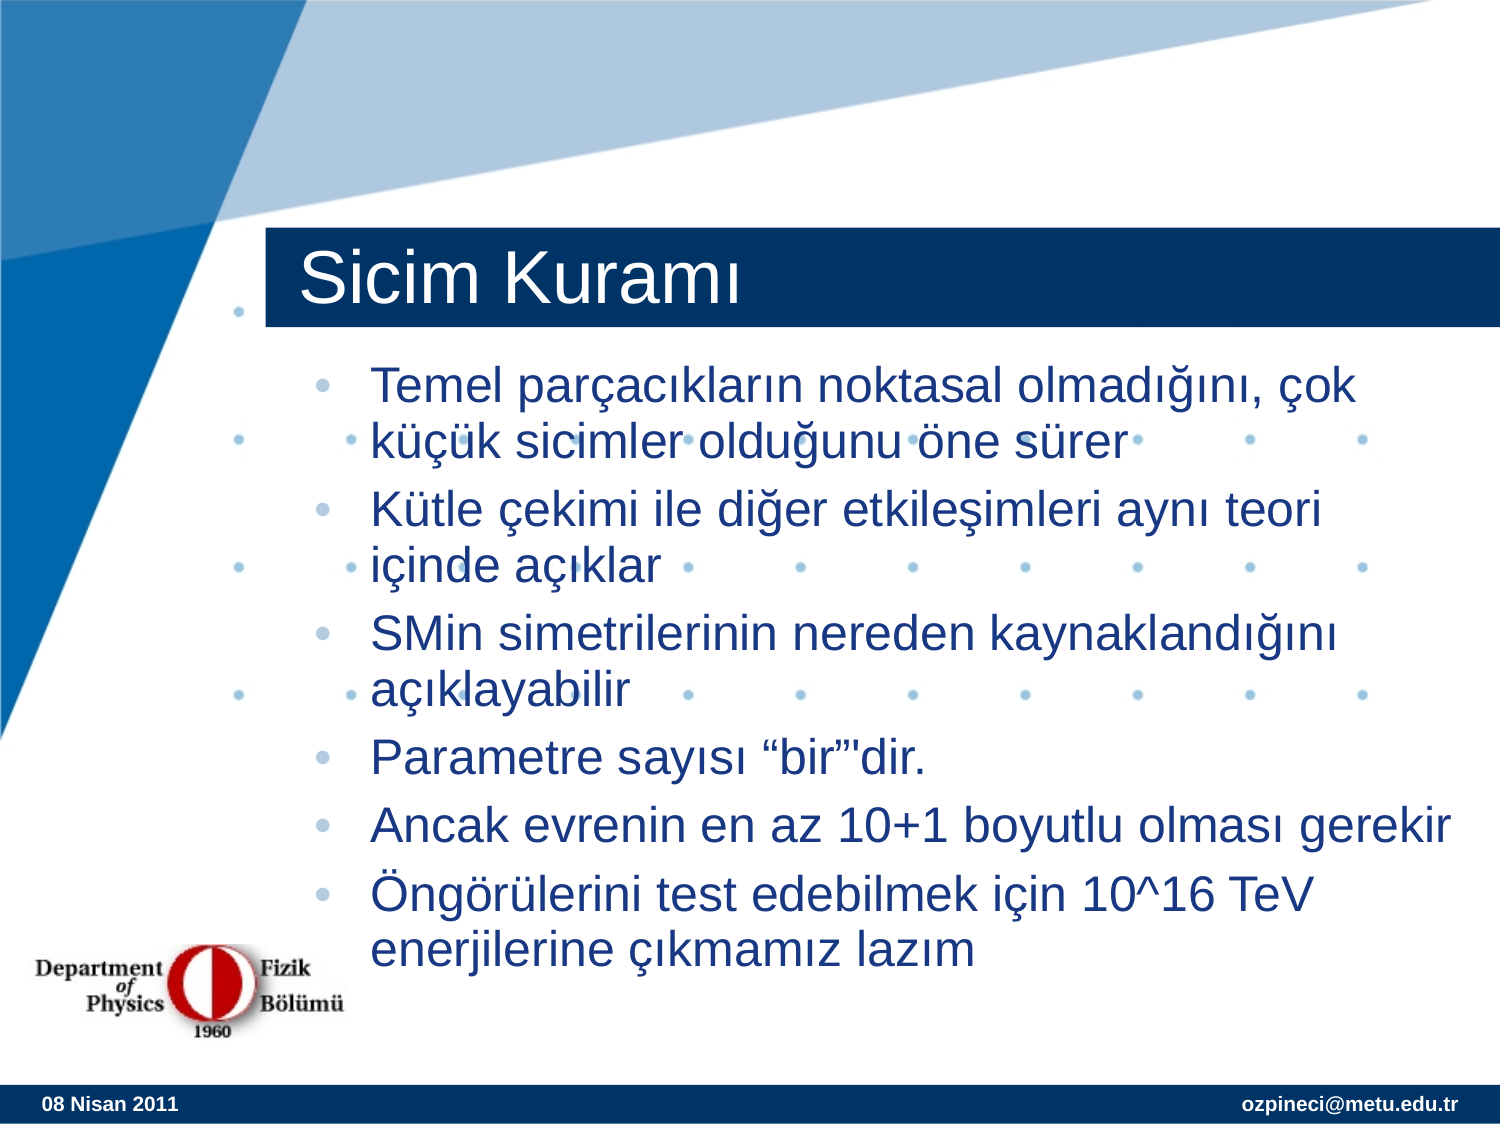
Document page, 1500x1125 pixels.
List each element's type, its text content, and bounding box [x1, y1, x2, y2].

picture [0, 0, 1500, 842]
picture [29, 944, 299, 1041]
title Sicim Kuramı [265, 227, 1500, 328]
list Temel parçacıkların noktasal olmadığını, çok küçük sicimler olduğunu öne sürer Kütle çekimi ile diğer etkileşimleri aynı teori içinde açıklar SMin simetrilerinin nereden kaynaklandığını açıklayabilir Parametre sayısı “bir”'dir. Ancak evrenin en az 10+1 boyutlu olması gerekir Öngörülerini test edebilmek için 10^16 TeV enerjilerine çıkmamız lazım [299, 350, 1475, 1054]
